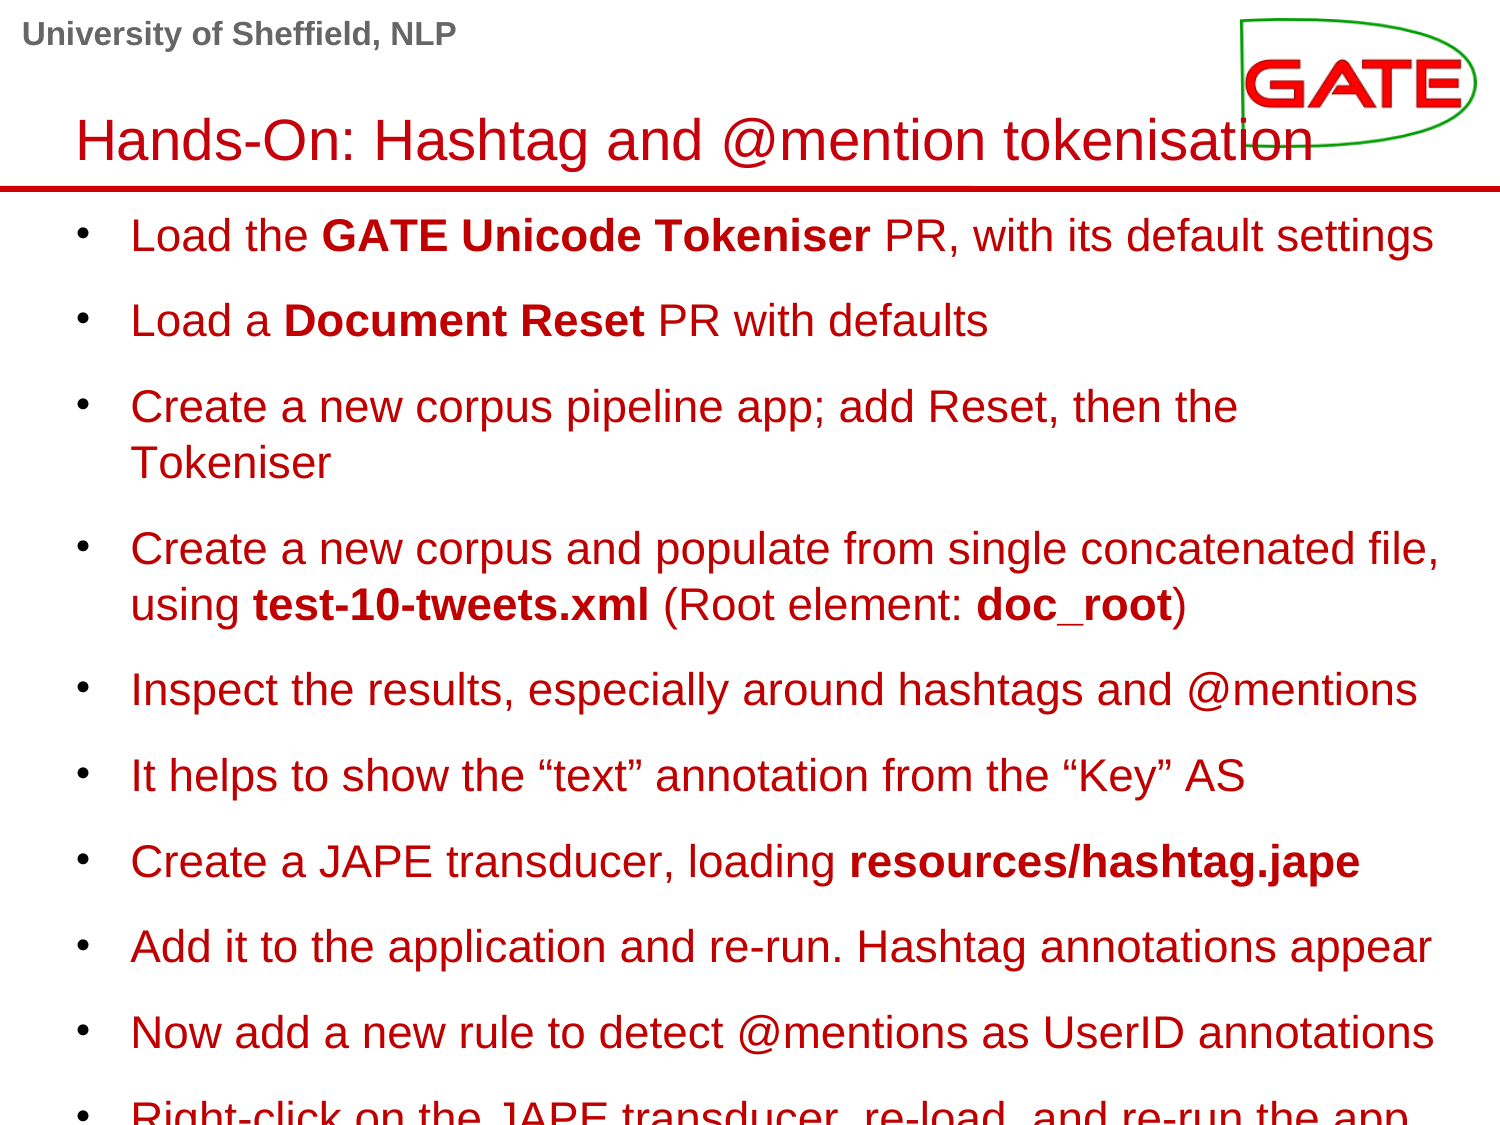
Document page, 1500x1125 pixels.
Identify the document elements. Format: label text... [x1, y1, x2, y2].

text_box Hands-On: Hashtag and @mention tokenisation [75, 52, 1426, 204]
picture [1240, 18, 1477, 148]
text_box Load the GATE Unicode Tokeniser PR, with its default settings Load a Document Reset PR with defaults Create a new corpus pipeline app; add Reset, then the Tokeniser Create a new corpus and populate from single concatenated file, using test-10-tweets.xml (Root element: doc_root) Inspect the results, especially around hashtags and @mentions It helps to show the “text” annotation from the “Key” AS Create a JAPE transducer, loading resources/hashtag.jape Add it to the application and re-run. Hashtag annotations appear Now add a new rule to detect @mentions as UserID annotations Right-click on the JAPE transducer, re-load, and re-run the app [75, 204, 1454, 1125]
